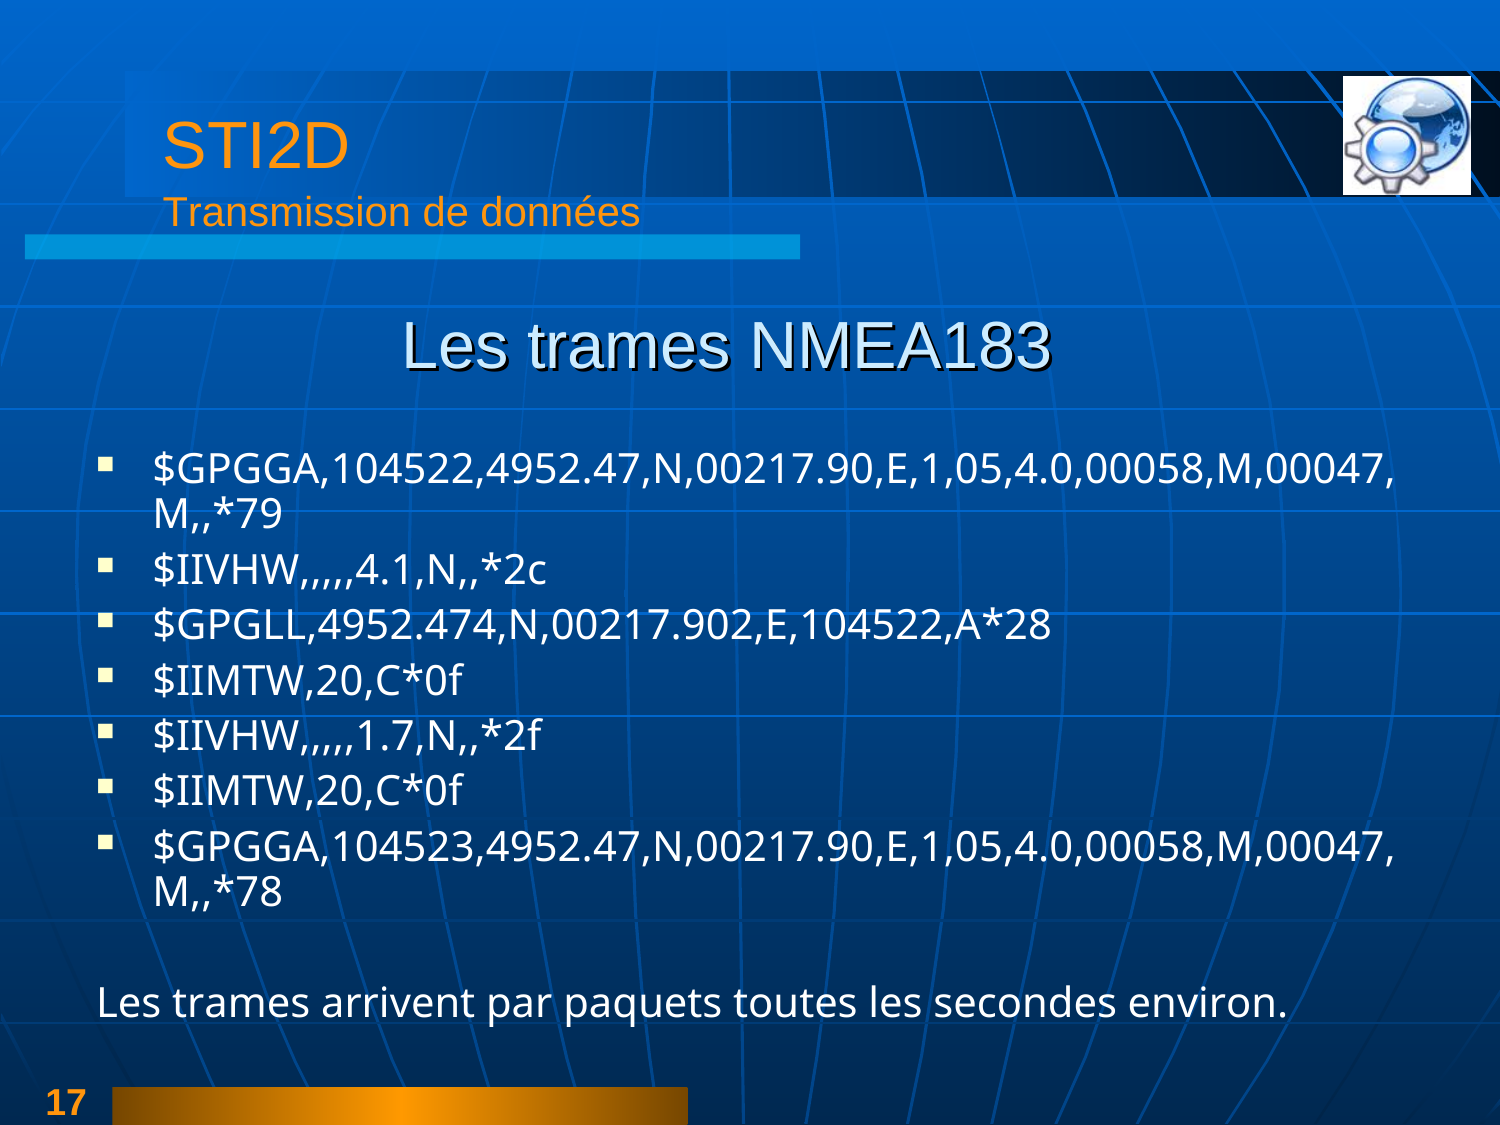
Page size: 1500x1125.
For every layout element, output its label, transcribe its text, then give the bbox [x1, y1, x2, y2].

text_box $GPGGA,104522,4952.47,N,00217.90,E,1,05,4.0,00058,M,00047,M,,*79 $IIVHW,,,,,4.1,N,,*2c $GPGLL,4952.474,N,00217.902,E,104522,A*28 $IIMTW,20,C*0f $IIVHW,,,,,1.7,N,,*2f $IIMTW,20,C*0f $GPGGA,104523,4952.47,N,00217.90,E,1,05,4.0,00058,M,00047,M,,*78 Les trames arrivent par paquets toutes les secondes environ. [81, 440, 1419, 1040]
picture [1343, 76, 1471, 195]
title Les trames NMEA183 [70, 248, 1421, 436]
